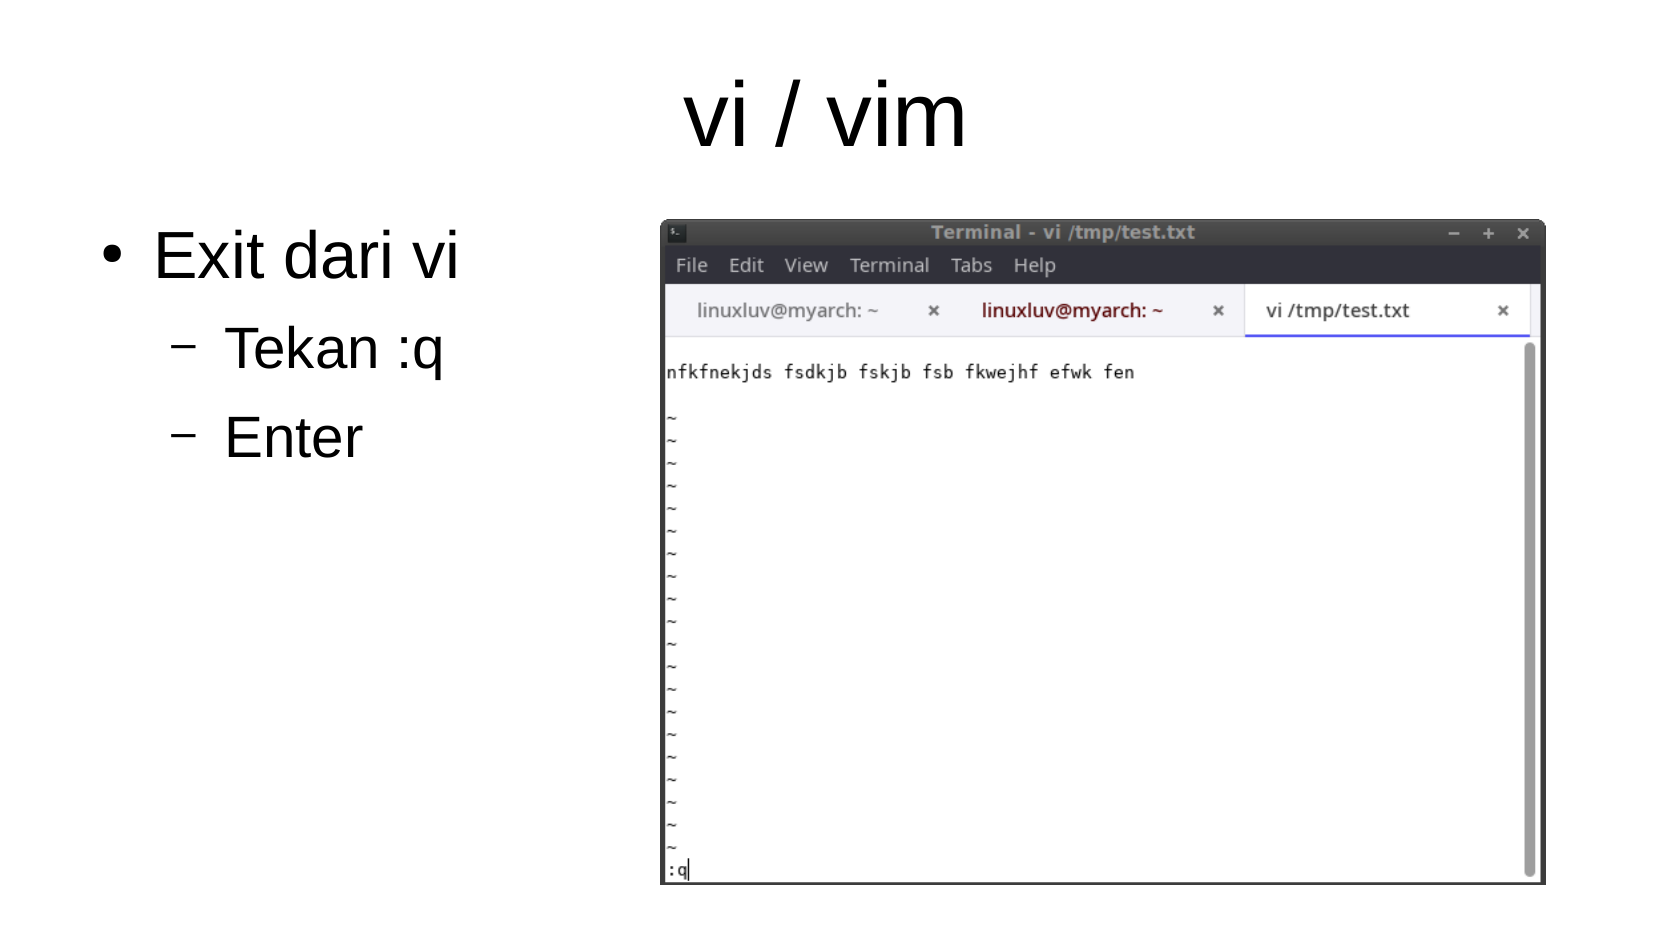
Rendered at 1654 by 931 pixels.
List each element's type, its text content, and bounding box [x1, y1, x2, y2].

picture [660, 219, 1546, 886]
title vi / vim [82, 37, 1571, 193]
list Exit dari vi Tekan :q Enter [82, 217, 1571, 758]
